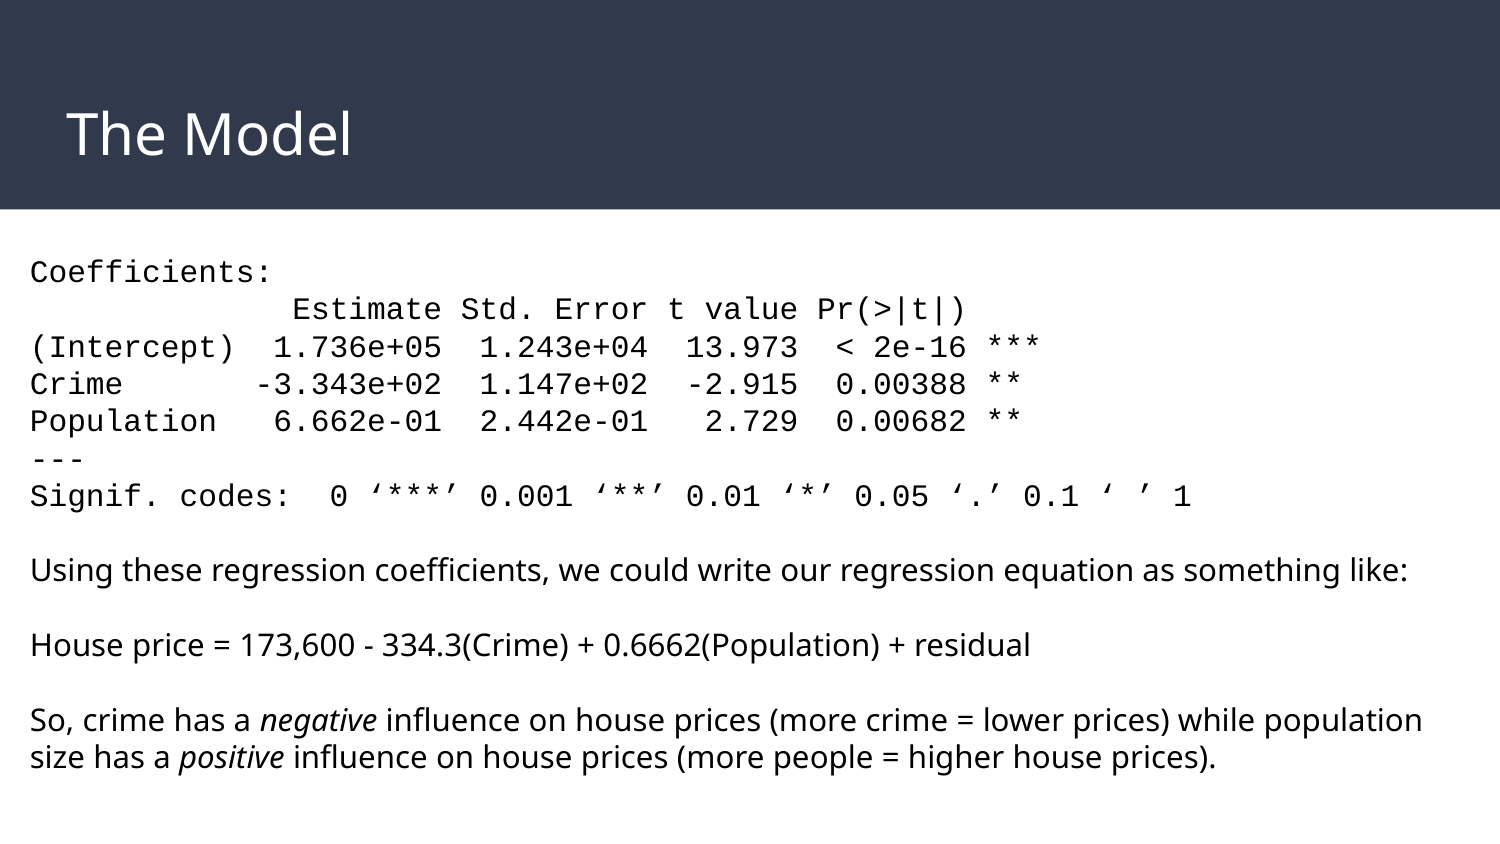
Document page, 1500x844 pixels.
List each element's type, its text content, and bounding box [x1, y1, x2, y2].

text_box Coefficients: Estimate Std. Error t value Pr(>|t|) (Intercept) 1.736e+05 1.243e+04 13.973 < 2e-16 *** Crime -3.343e+02 1.147e+02 -2.915 0.00388 ** Population 6.662e-01 2.442e-01 2.729 0.00682 ** --- Signif. codes: 0 ‘***’ 0.001 ‘**’ 0.01 ‘*’ 0.05 ‘.’ 0.1 ‘ ’ 1 Using these regression coefficients, we could write our regression equation as something like: House price = 173,600 - 334.3(Crime) + 0.6662(Population) + residual So, crime has a negative influence on house prices (more crime = lower prices) while population size has a positive influence on house prices (more people = higher house prices). [14, 235, 1483, 803]
title The Model [51, 82, 1449, 185]
